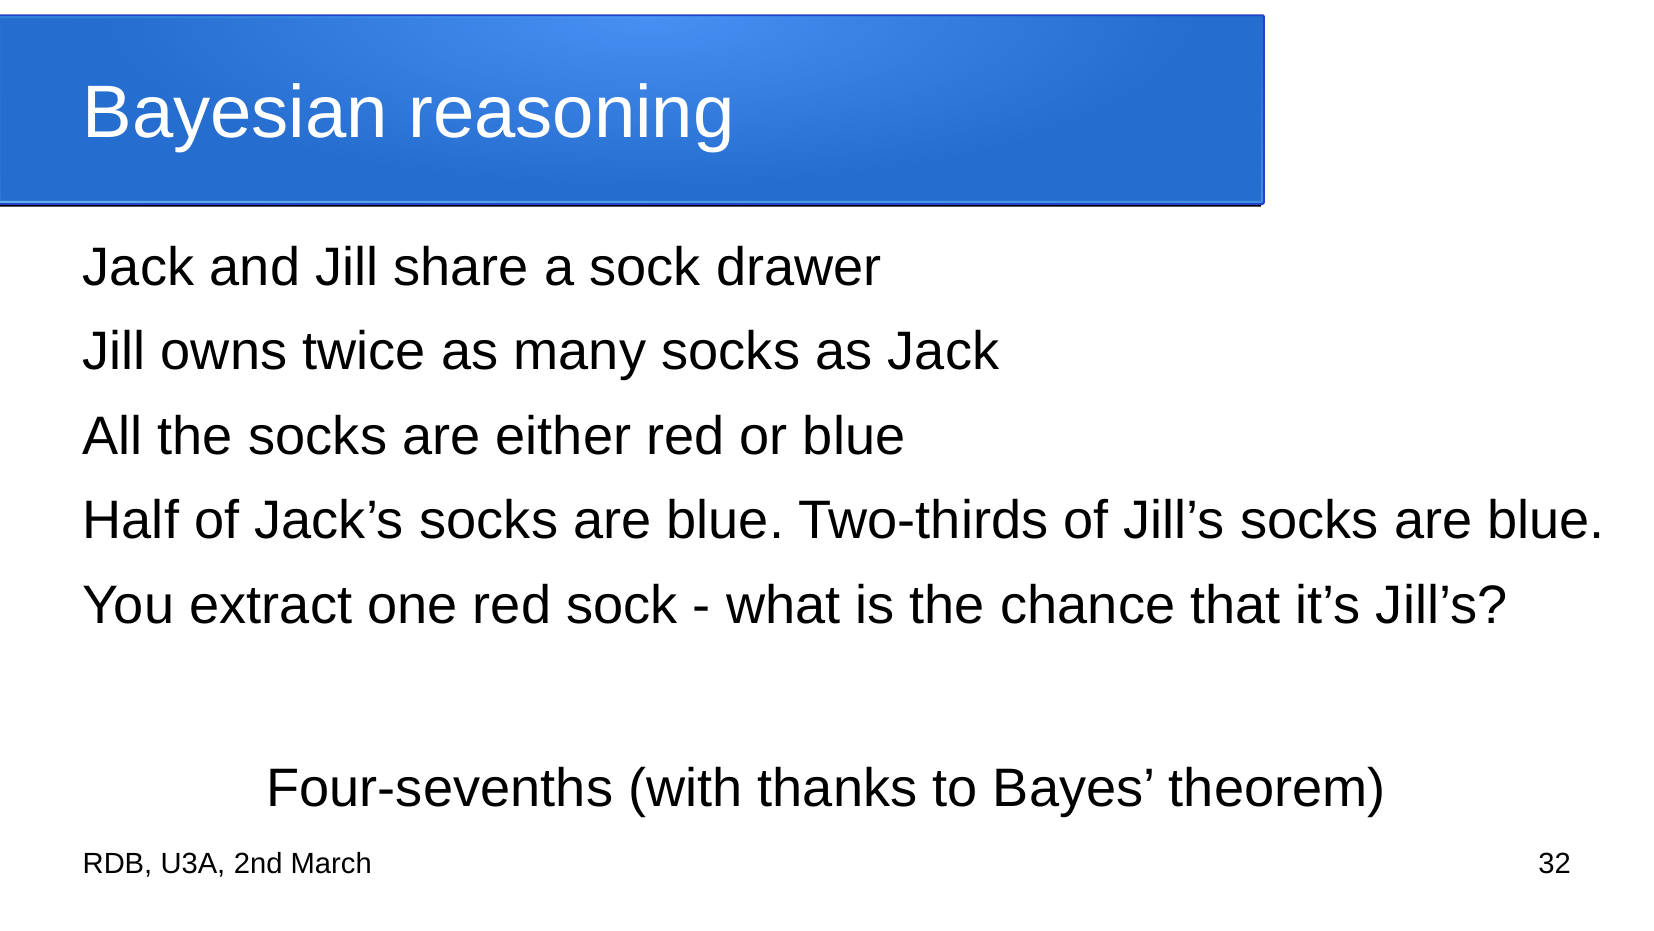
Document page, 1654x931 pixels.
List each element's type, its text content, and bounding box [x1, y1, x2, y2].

list Jack and Jill share a sock drawer Jill owns twice as many socks as Jack All the socks are either red or blue Half of Jack’s socks are blue. Two-thirds of Jill’s socks are blue. You extract one red sock - what is the chance that it’s Jill’s? [82, 236, 1619, 776]
title Bayesian reasoning [82, 35, 1235, 189]
text_box Four-sevenths (with thanks to Bayes’ theorem) [251, 750, 1403, 826]
